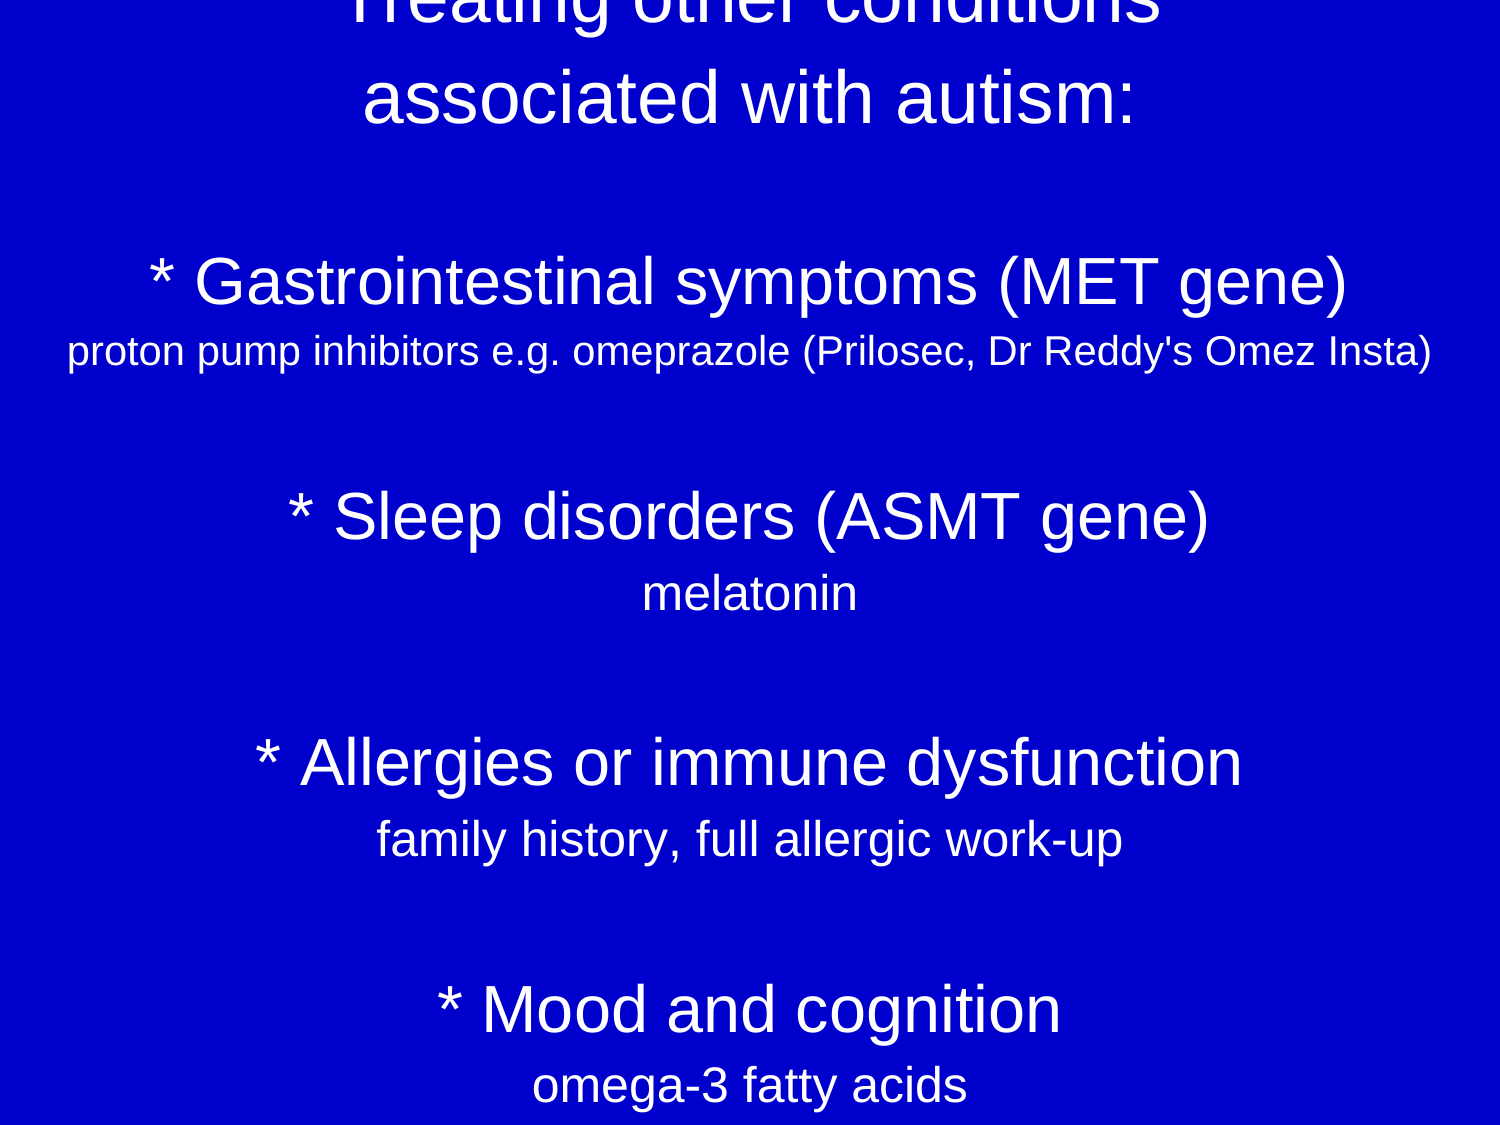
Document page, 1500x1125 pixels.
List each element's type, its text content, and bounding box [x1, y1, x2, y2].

title Treating other conditions associated with autism: * Gastrointestinal symptoms (MET gene) proton pump inhibitors e.g. omeprazole (Prilosec, Dr Reddy's Omez Insta) * Sleep disorders (ASMT gene) melatonin * Allergies or immune dysfunction family history, full allergic work-up * Mood and cognition omega-3 fatty acids [0, 0, 1500, 1052]
